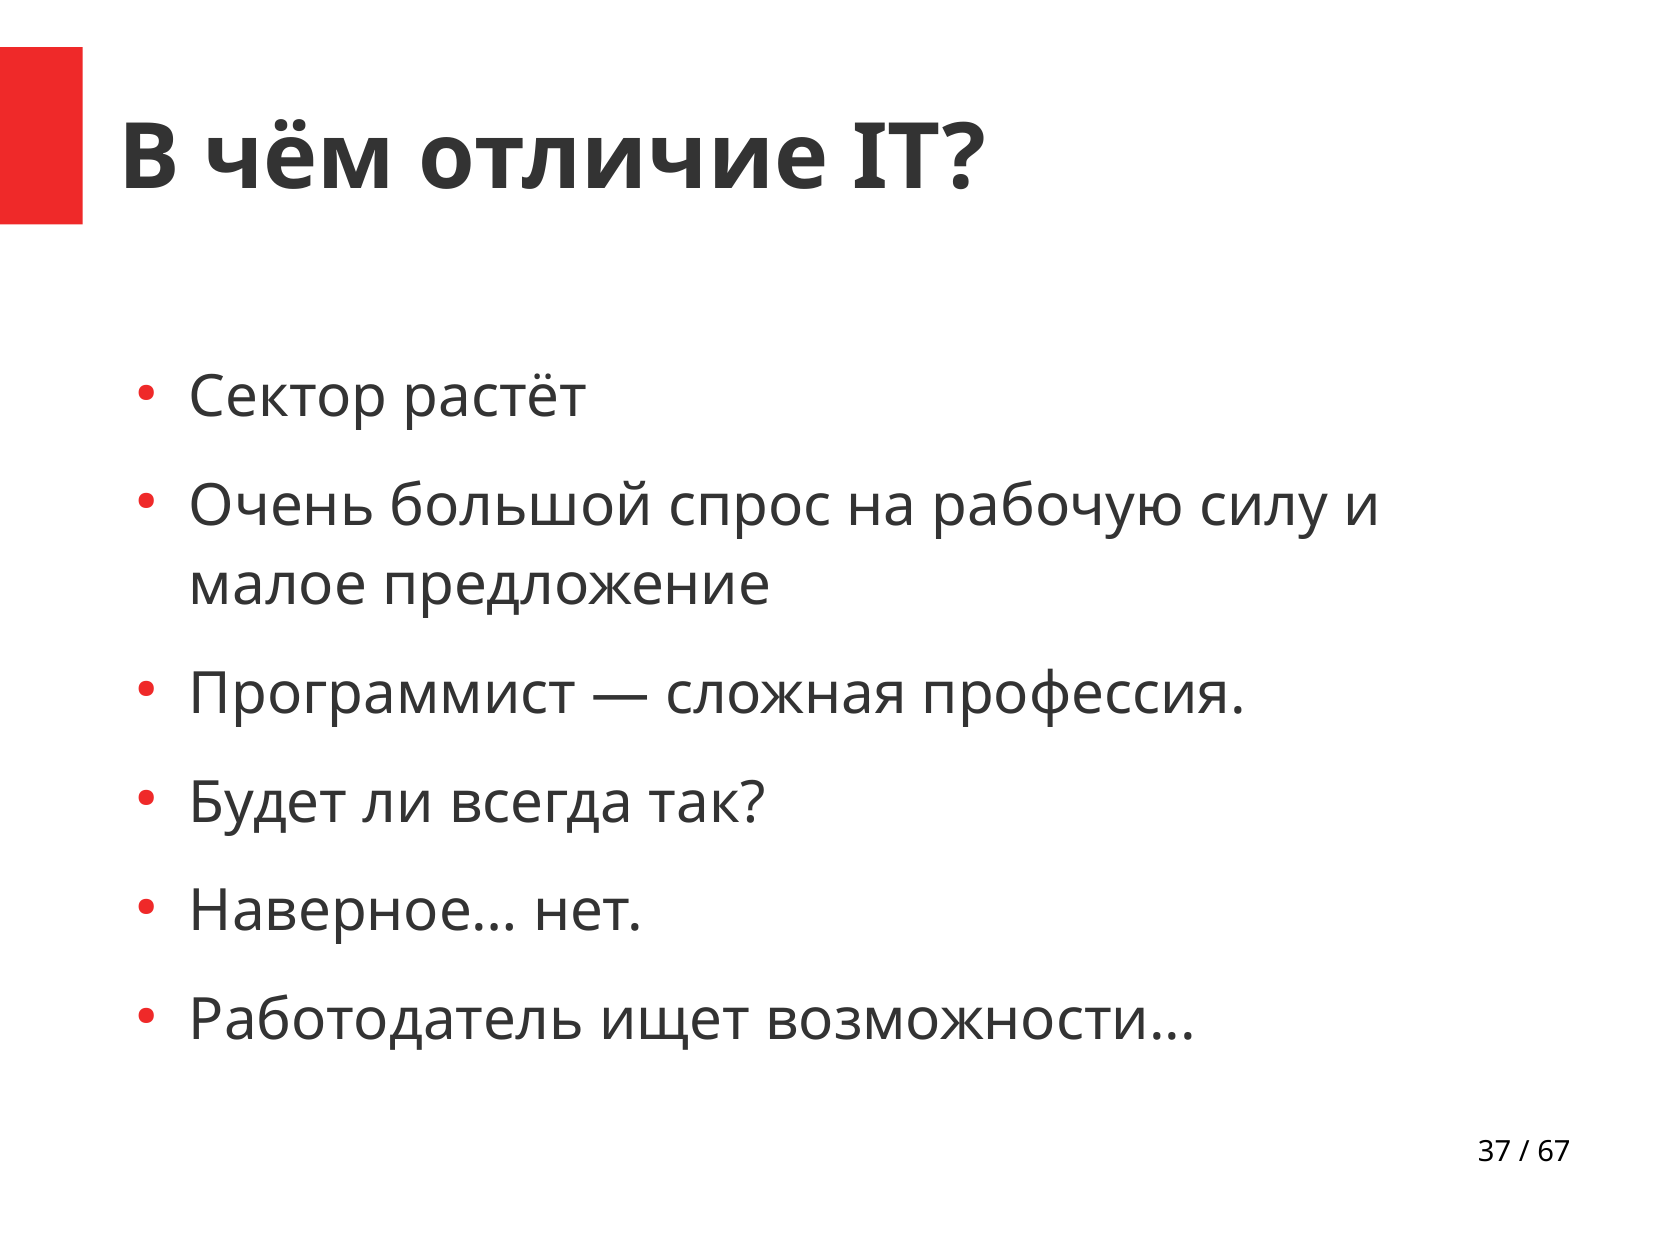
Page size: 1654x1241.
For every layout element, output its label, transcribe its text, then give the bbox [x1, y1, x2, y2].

title В чём отличие IT? [118, 49, 1571, 257]
list Сектор растёт Очень большой спрос на рабочую силу и малое предложение Программист — сложная профессия. Будет ли всегда так? Наверное… нет. Работодатель ищет возможности... [118, 354, 1536, 1074]
